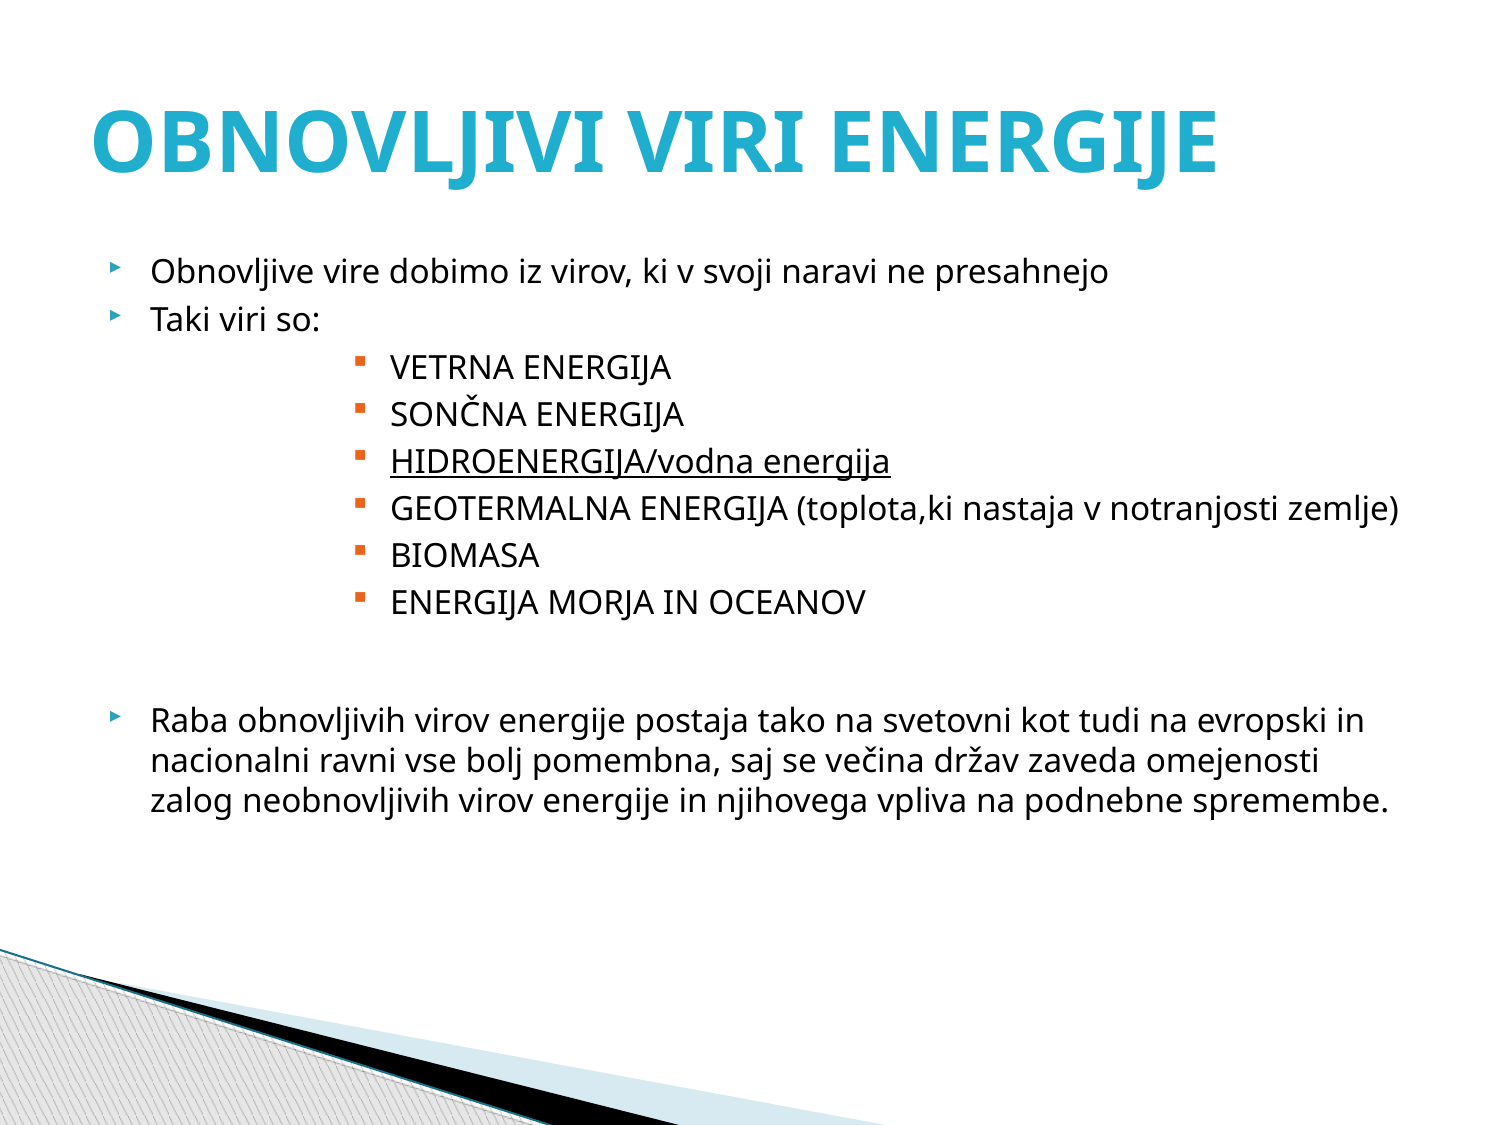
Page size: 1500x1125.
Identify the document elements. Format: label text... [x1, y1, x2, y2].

list Obnovljive vire dobimo iz virov, ki v svoji naravi ne presahnejo Taki viri so: VETRNA ENERGIJA SONČNA ENERGIJA HIDROENERGIJA/vodna energija GEOTERMALNA ENERGIJA (toplota,ki nastaja v notranjosti zemlje) BIOMASA ENERGIJA MORJA IN OCEANOV Raba obnovljivih virov energije postaja tako na svetovni kot tudi na evropski in nacionalni ravni vse bolj pomembna, saj se večina držav zaveda omejenosti zalog neobnovljivih virov energije in njihovega vpliva na podnebne spremembe. [75, 243, 1425, 986]
title OBNOVLJIVI VIRI ENERGIJE [75, 45, 1425, 233]
